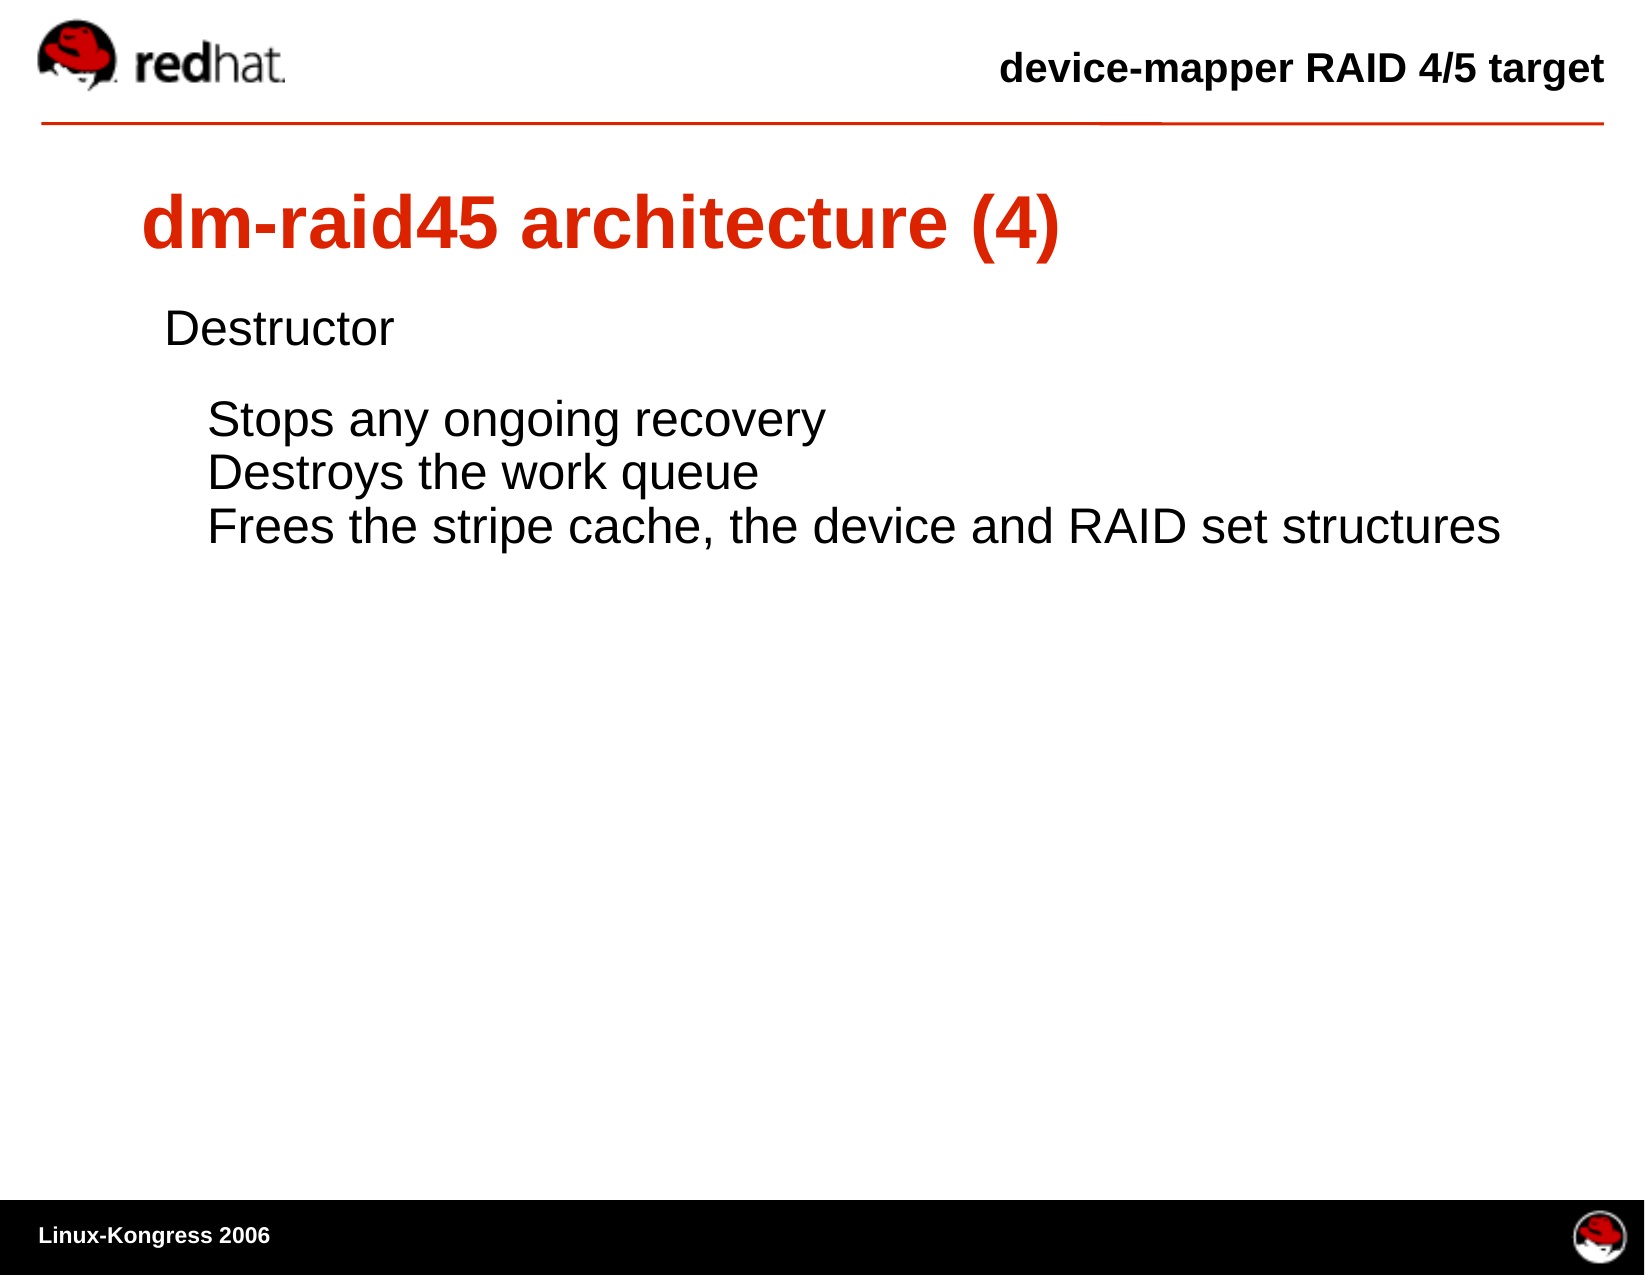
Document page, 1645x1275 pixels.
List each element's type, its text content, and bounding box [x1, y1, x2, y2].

picture [1568, 1207, 1632, 1270]
text_box device-mapper RAID 4/5 target [959, 44, 1605, 97]
text_box Linux-Kongress 2006 [38, 1222, 382, 1252]
text_box Destructor [150, 300, 1362, 425]
picture [36, 17, 285, 102]
text_box [0, 1200, 1645, 1275]
text_box dm-raid45 architecture (4) [141, 180, 1271, 275]
text_box Stops any ongoing recovery Destroys the work queue Frees the stripe cache, the device and RAID set structures [192, 393, 1627, 534]
